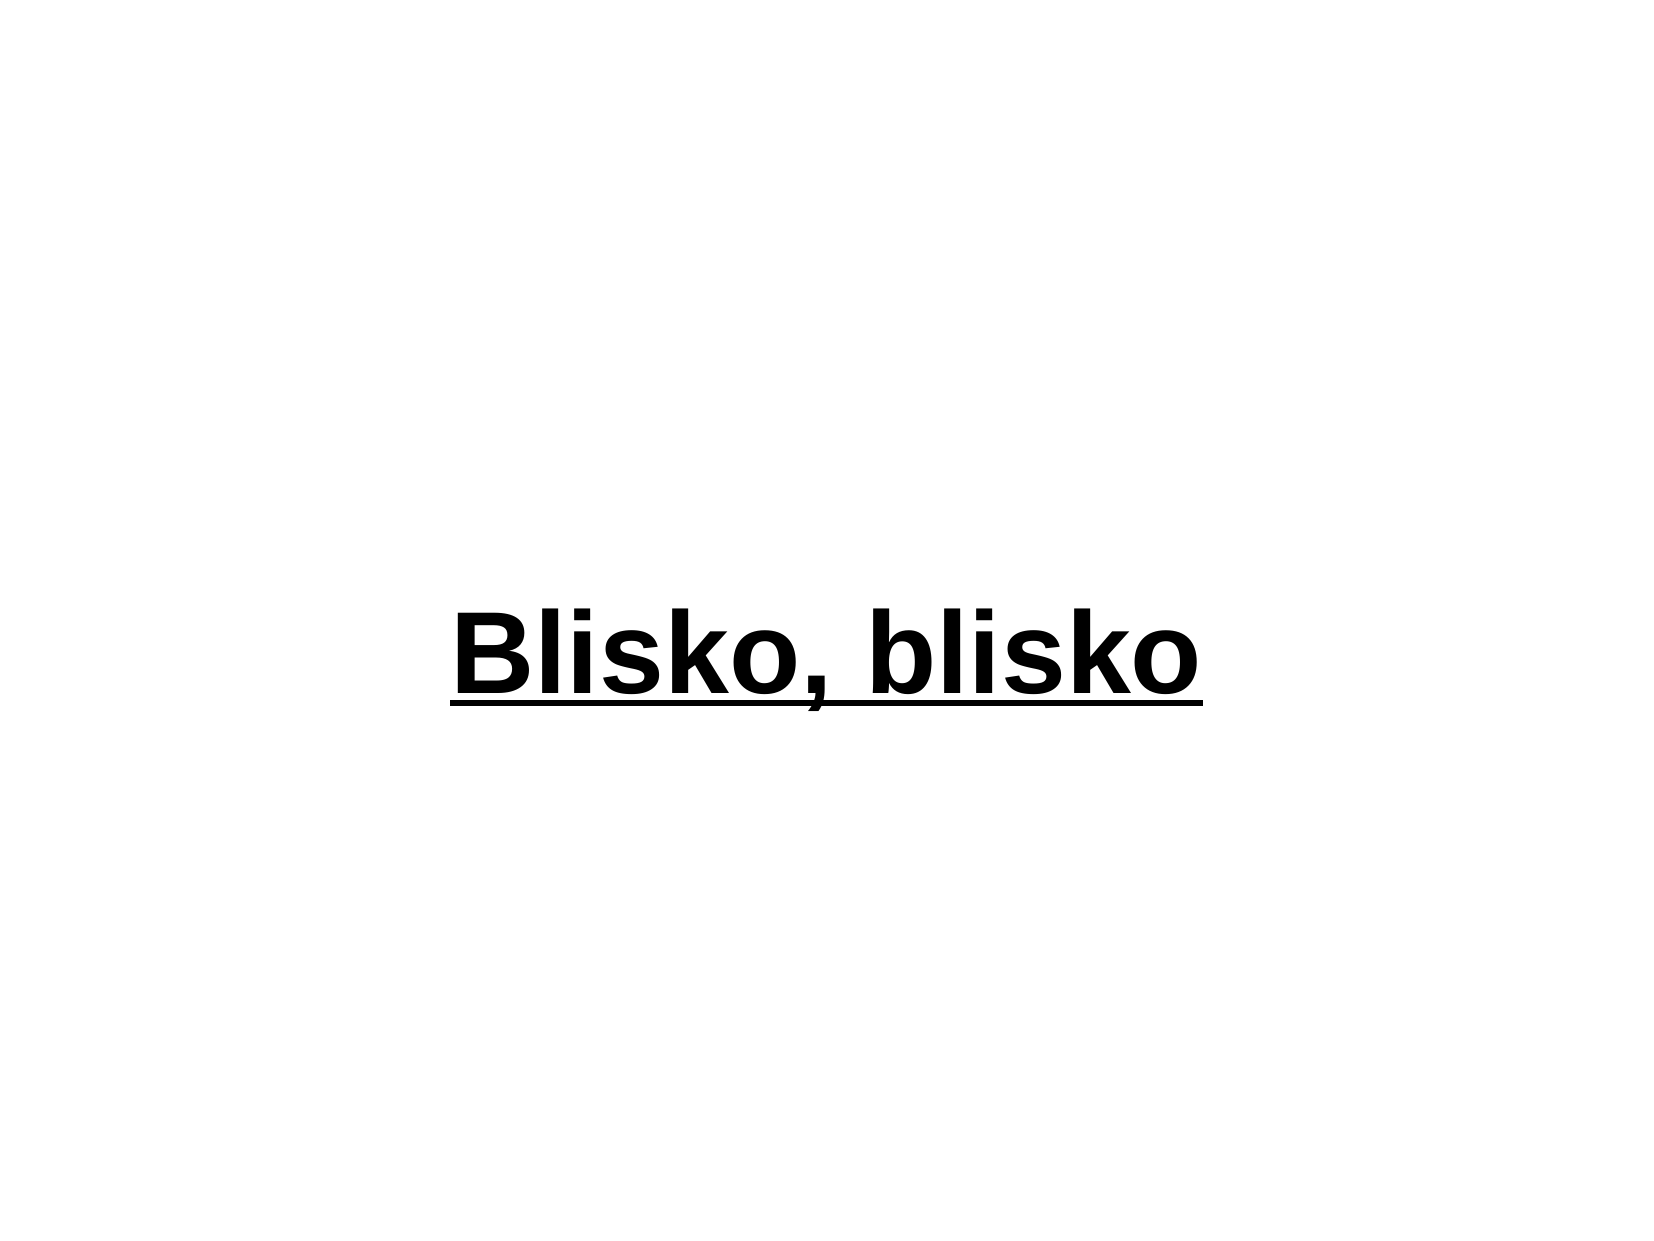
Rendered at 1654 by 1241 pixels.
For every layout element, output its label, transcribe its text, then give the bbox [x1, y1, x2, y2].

subtitle Blisko, blisko [0, 0, 1654, 1241]
